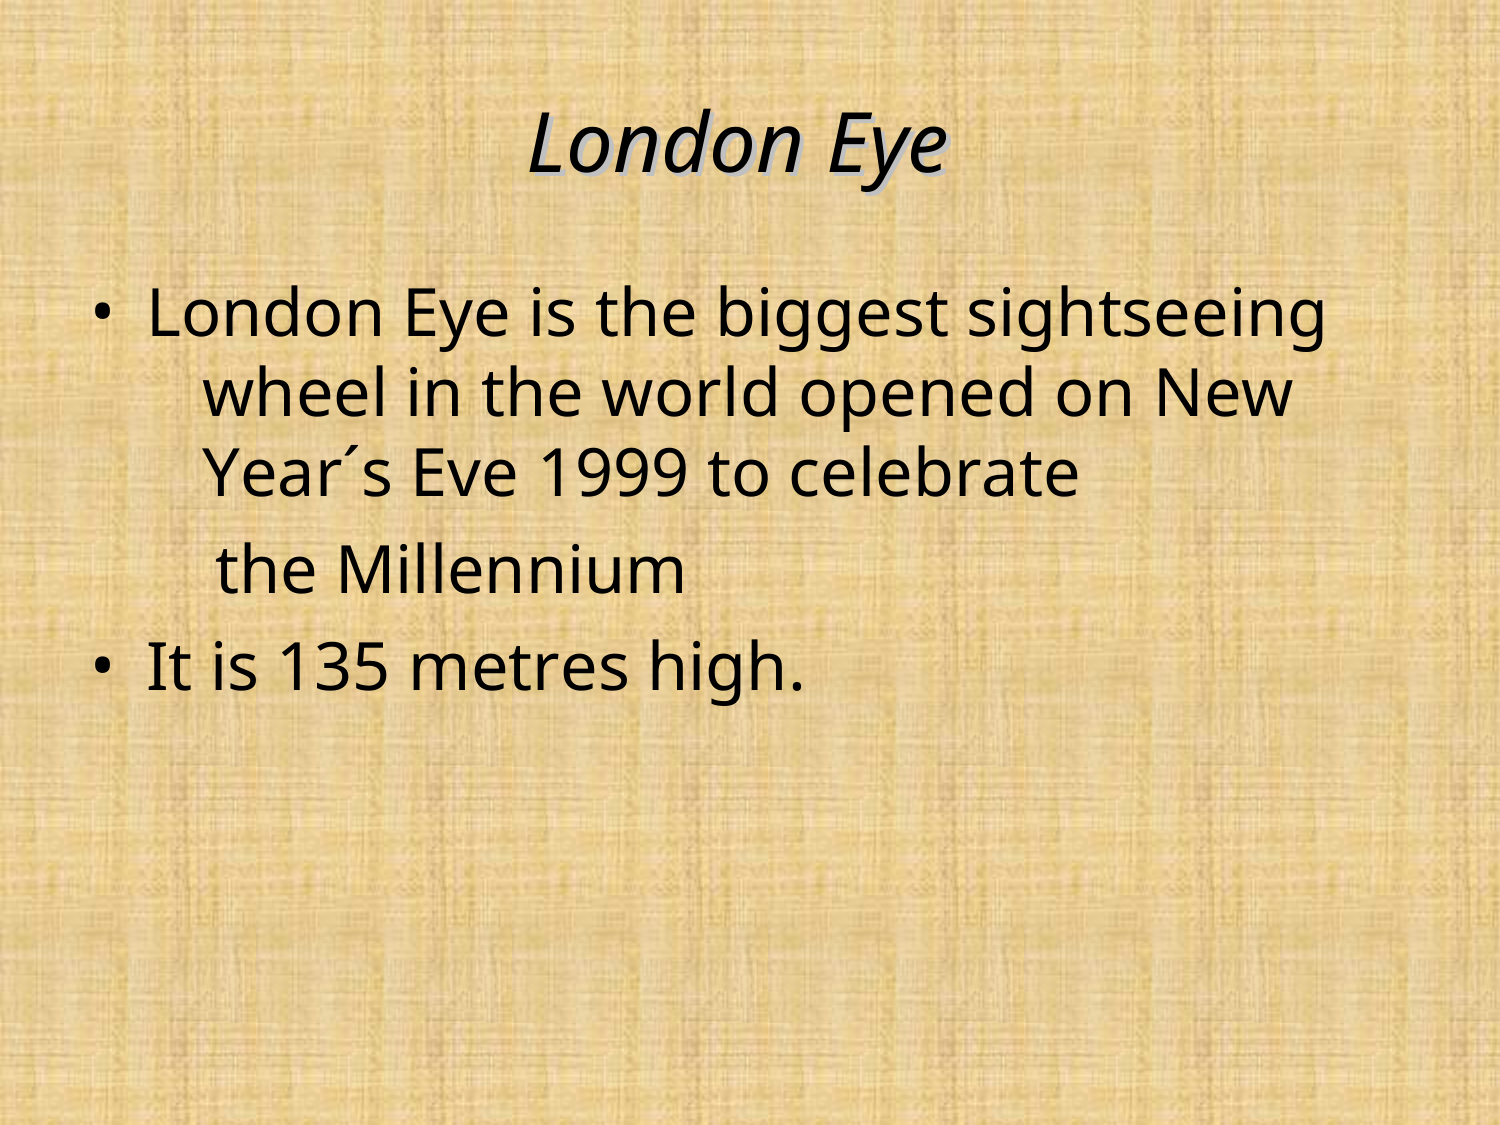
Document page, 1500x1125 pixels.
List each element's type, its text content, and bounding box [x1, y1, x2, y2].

title London Eye [75, 45, 1426, 233]
list London Eye is the biggest sightseeing wheel in the world opened on New Year´s Eve 1999 to celebrate the Millennium It is 135 metres high. [75, 262, 1426, 1005]
